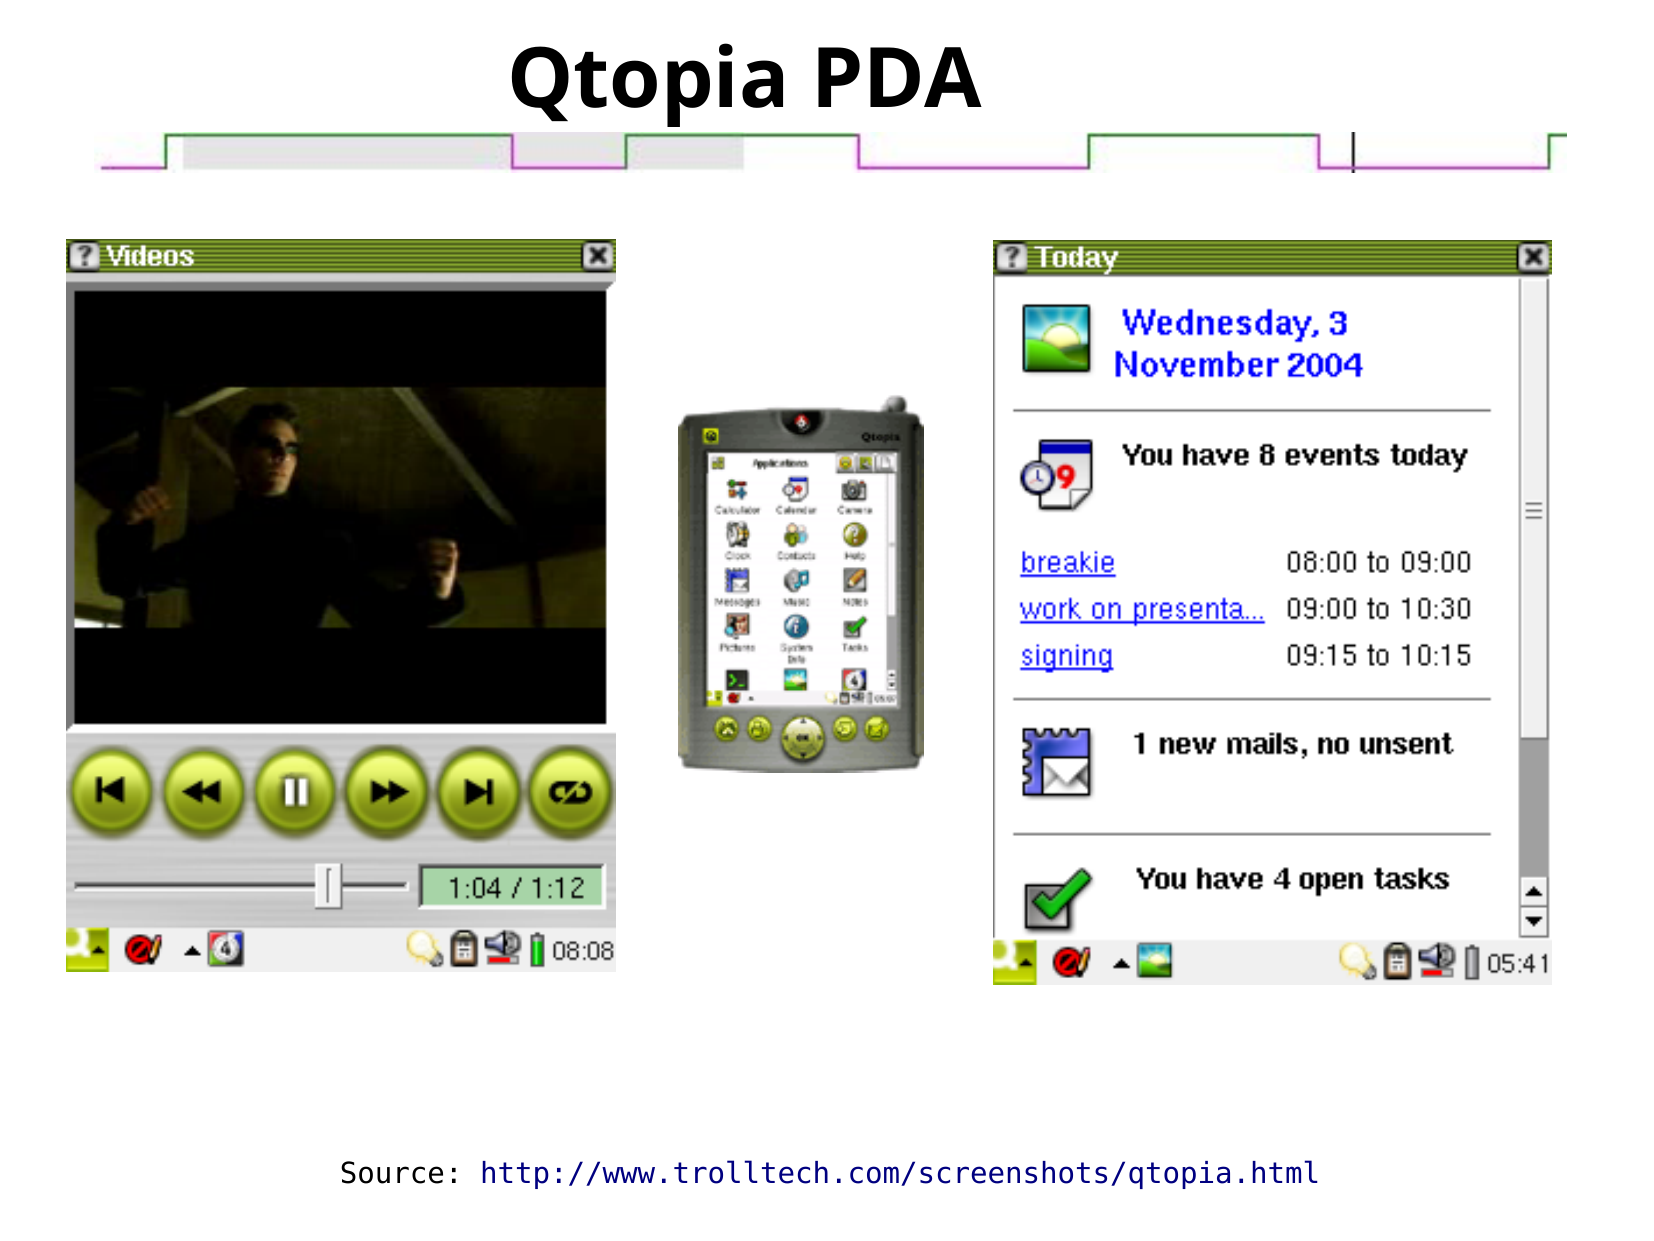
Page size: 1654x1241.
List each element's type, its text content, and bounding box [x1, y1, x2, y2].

text_box Source: http://www.trolltech.com/screenshots/qtopia.html [339, 1156, 1419, 1234]
picture [993, 240, 1552, 985]
picture [94, 132, 1567, 173]
picture [678, 394, 924, 773]
picture [66, 239, 616, 972]
text_box Qtopia PDA [507, 18, 1165, 126]
